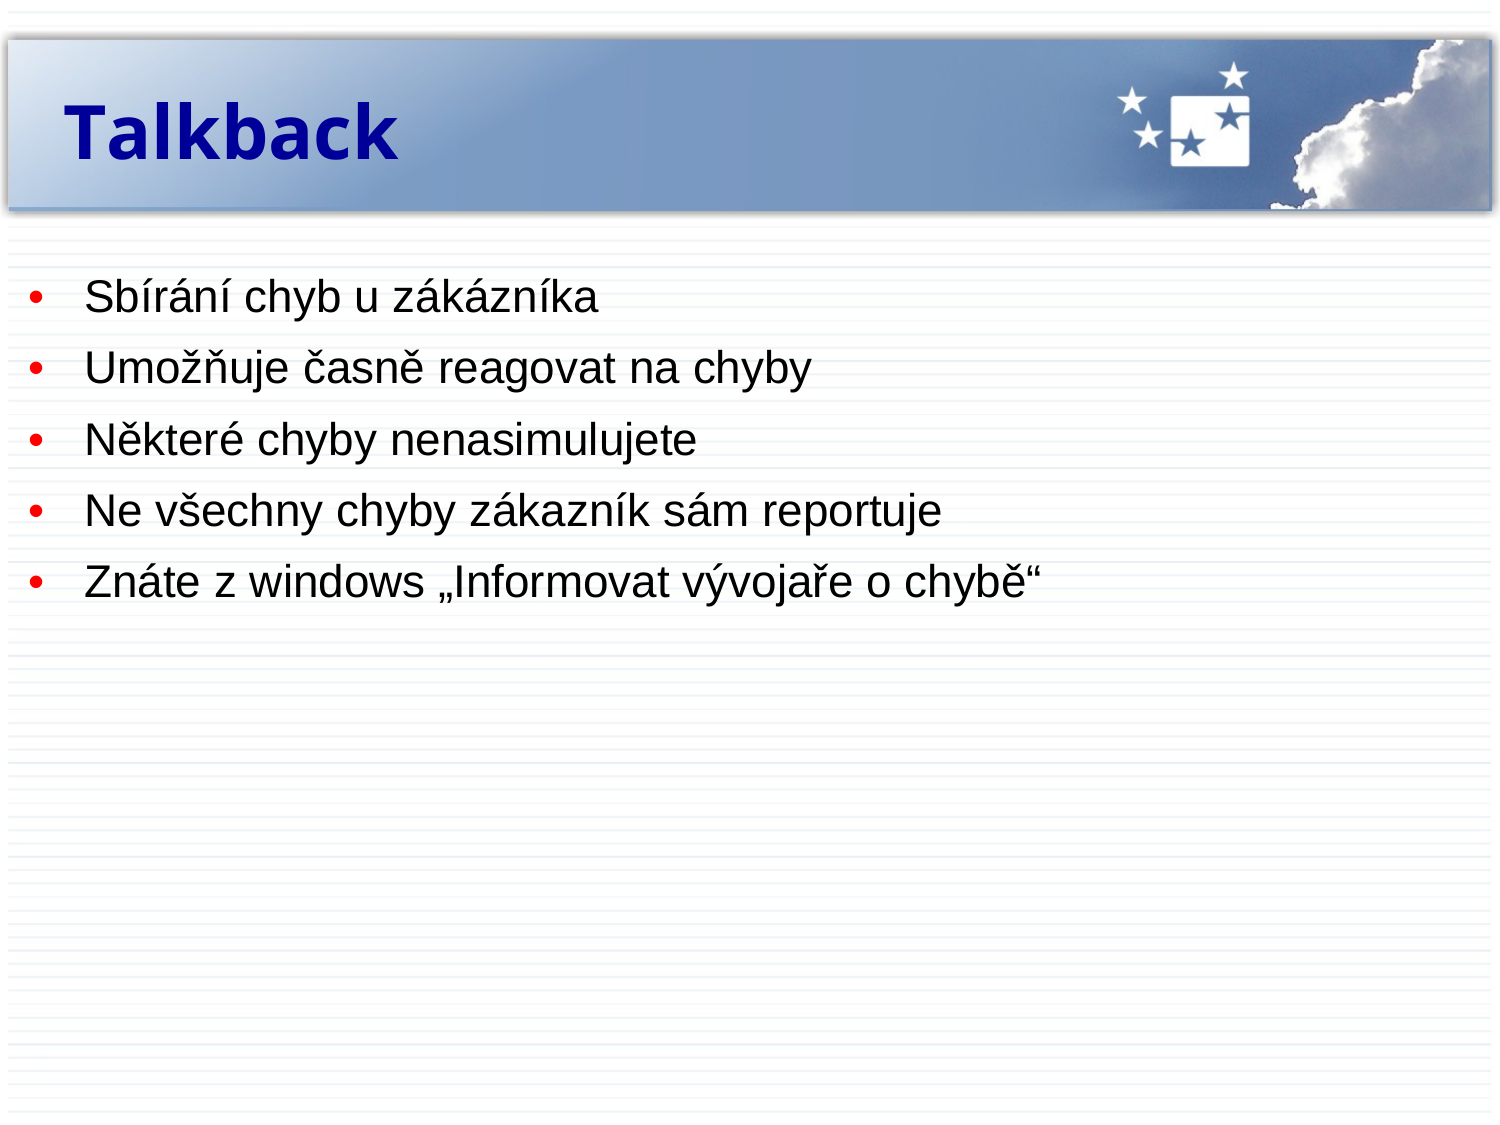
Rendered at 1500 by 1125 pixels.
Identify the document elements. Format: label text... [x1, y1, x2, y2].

list Sbírání chyb u zákázníka Umožňuje časně reagovat na chyby Některé chyby nenasimulujete Ne všechny chyby zákazník sám reportuje Znáte z windows „Informovat vývojaře o chybě“ [28, 266, 1480, 1096]
picture [0, 0, 1500, 1125]
title Talkback [63, 26, 1414, 229]
